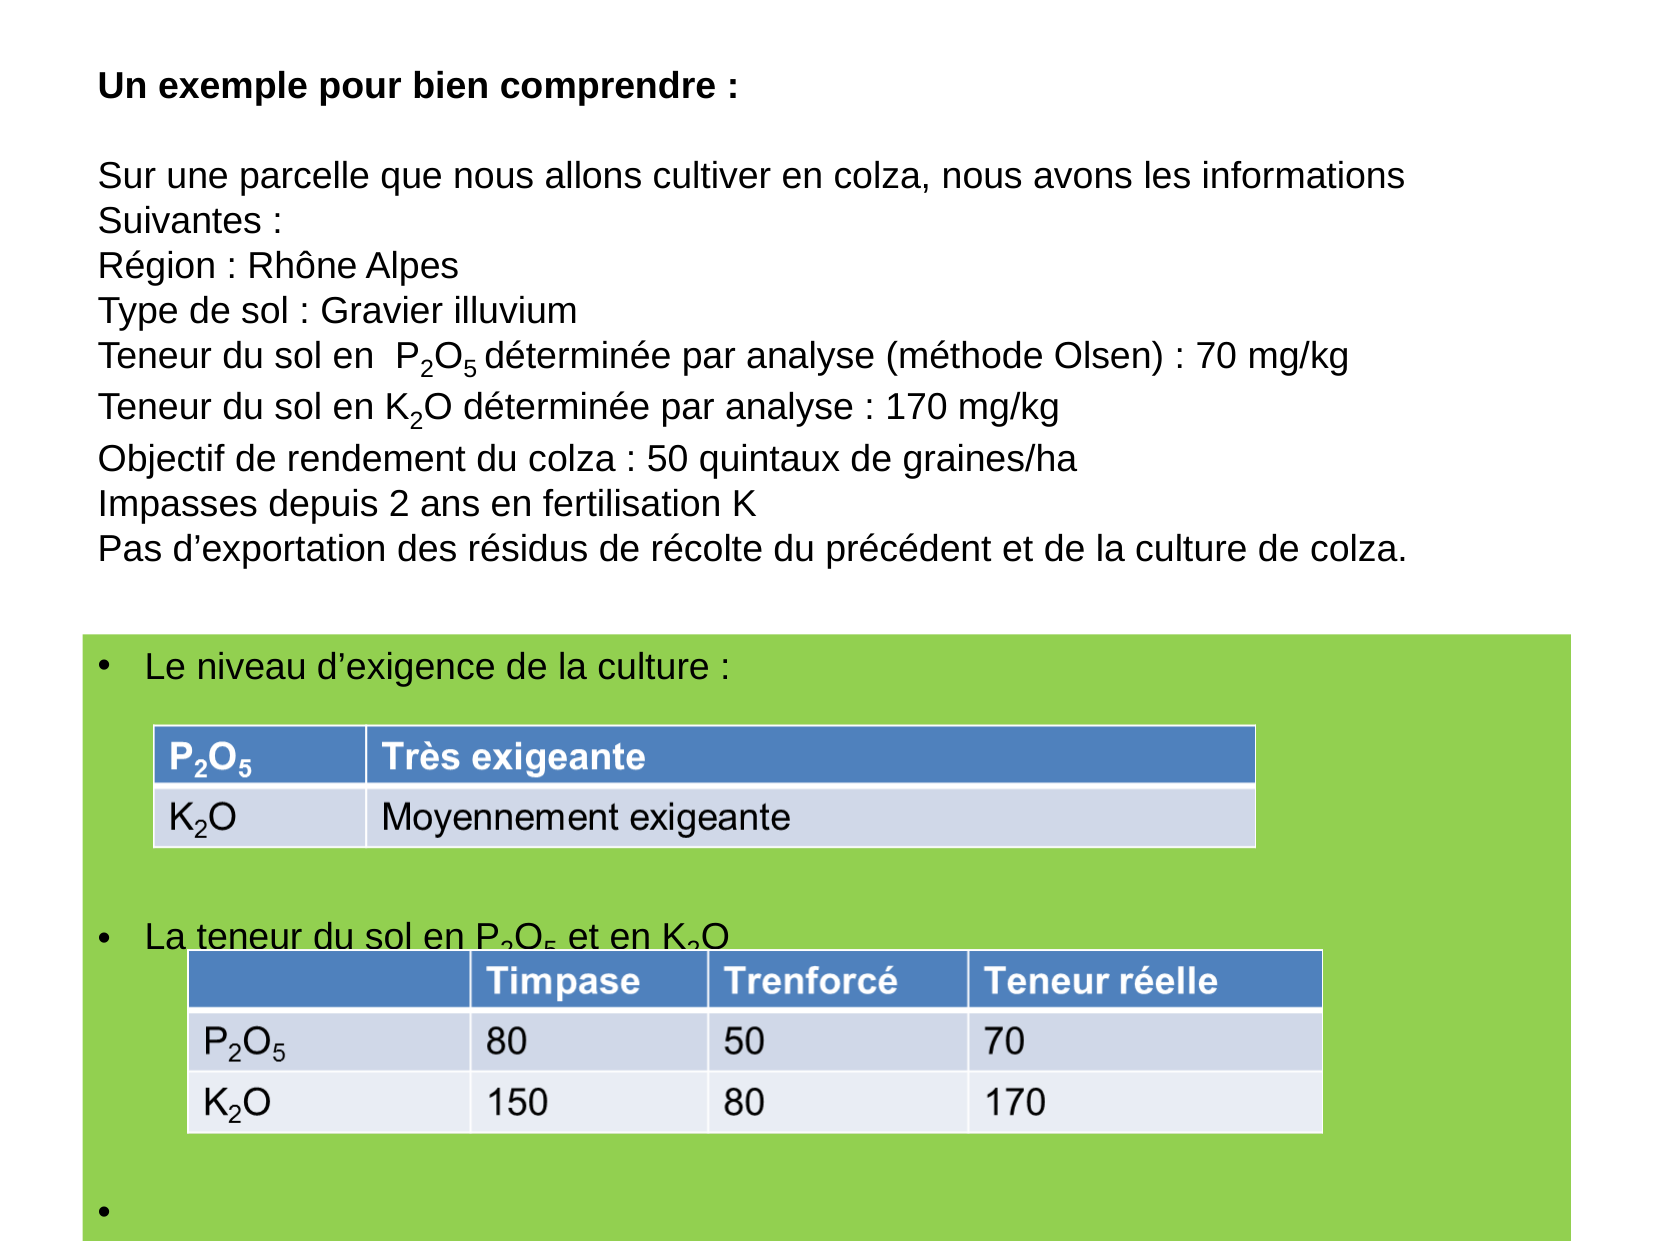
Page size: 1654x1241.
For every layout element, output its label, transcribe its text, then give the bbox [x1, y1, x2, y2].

picture [153, 720, 1256, 863]
text_box Le niveau d’exigence de la culture : La teneur du sol en P2O5 et en K2O [82, 634, 1571, 1241]
text_box Un exemple pour bien comprendre : Sur une parcelle que nous allons cultiver en colza, nous avons les informations Suivantes : Région : Rhône Alpes Type de sol : Gravier illuvium Teneur du sol en P2O5 déterminée par analyse (méthode Olsen) : 70 mg/kg Teneur du sol en K2O déterminée par analyse : 170 mg/kg Objectif de rendement du colza : 50 quintaux de graines/ha Impasses depuis 2 ans en fertilisation K Pas d’exportation des résidus de récolte du précédent et de la culture de colza. [82, 53, 1571, 634]
picture [187, 945, 1323, 1149]
